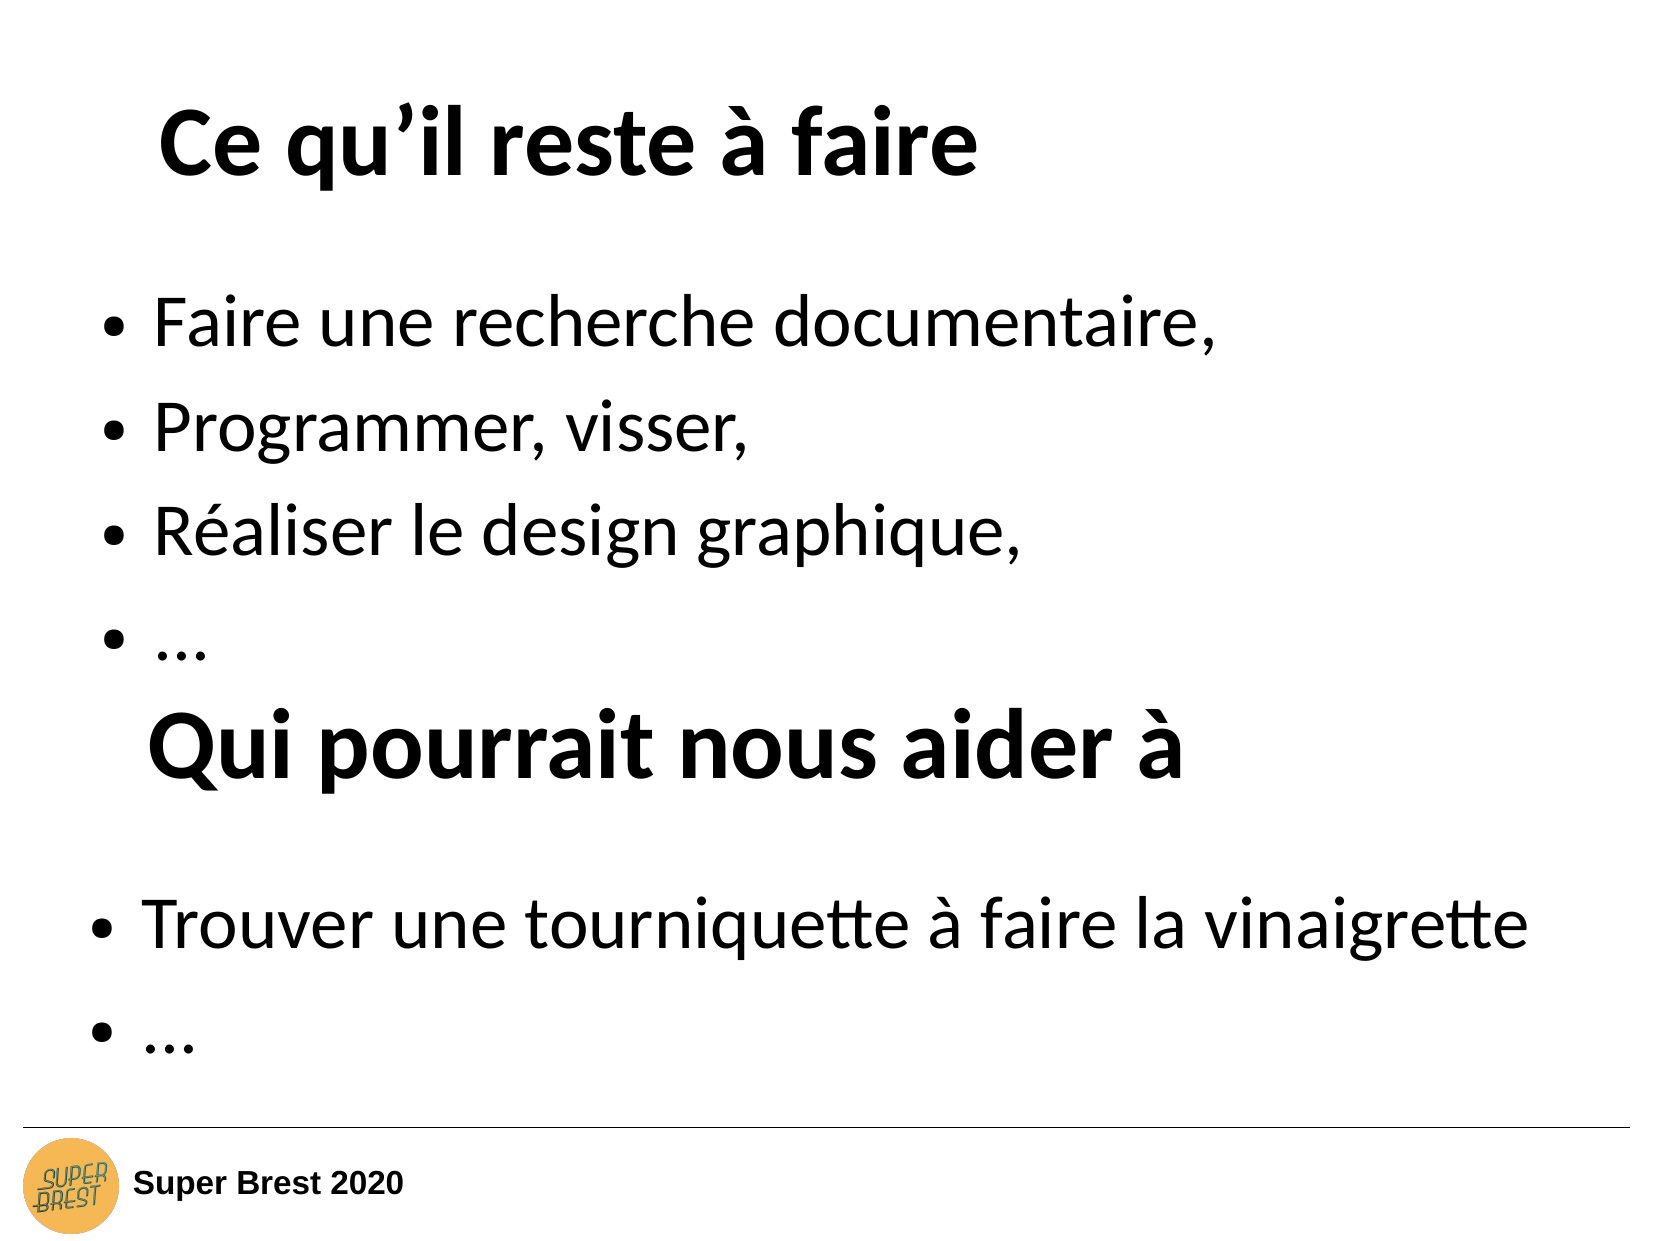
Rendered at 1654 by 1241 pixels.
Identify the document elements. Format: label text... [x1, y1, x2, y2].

title Ce qu’il reste à faire [11, 47, 1347, 255]
text_box Super Brest 2020 [119, 1157, 1040, 1210]
list Faire une recherche documentaire, Programmer, visser, Réaliser le design graphique, ... [82, 290, 1571, 649]
title Qui pourrait nous aider à [0, 649, 1607, 857]
picture [23, 1138, 119, 1234]
list Trouver une tourniquette à faire la vinaigrette ... [70, 892, 1560, 1111]
